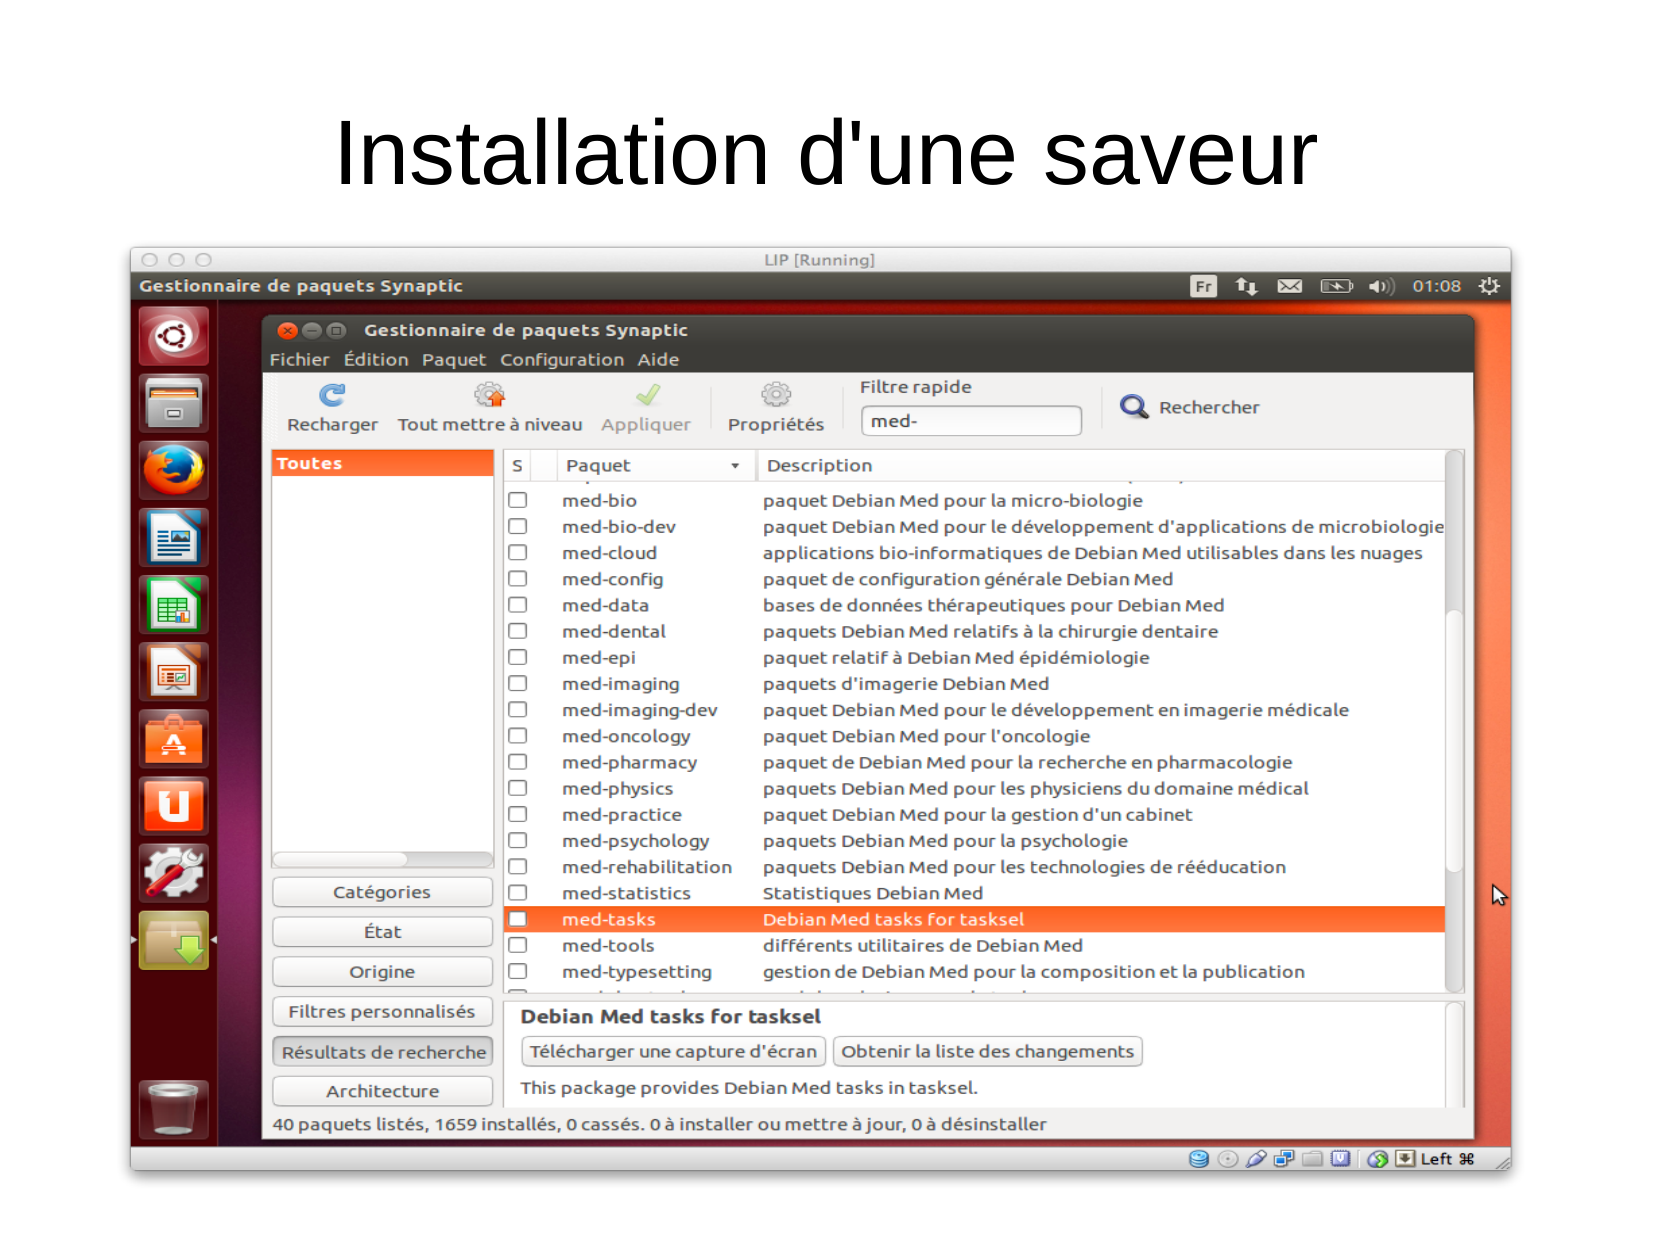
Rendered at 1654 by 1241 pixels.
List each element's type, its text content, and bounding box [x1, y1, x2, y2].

title Installation d'une saveur [82, 49, 1571, 257]
picture [112, 236, 1530, 1193]
